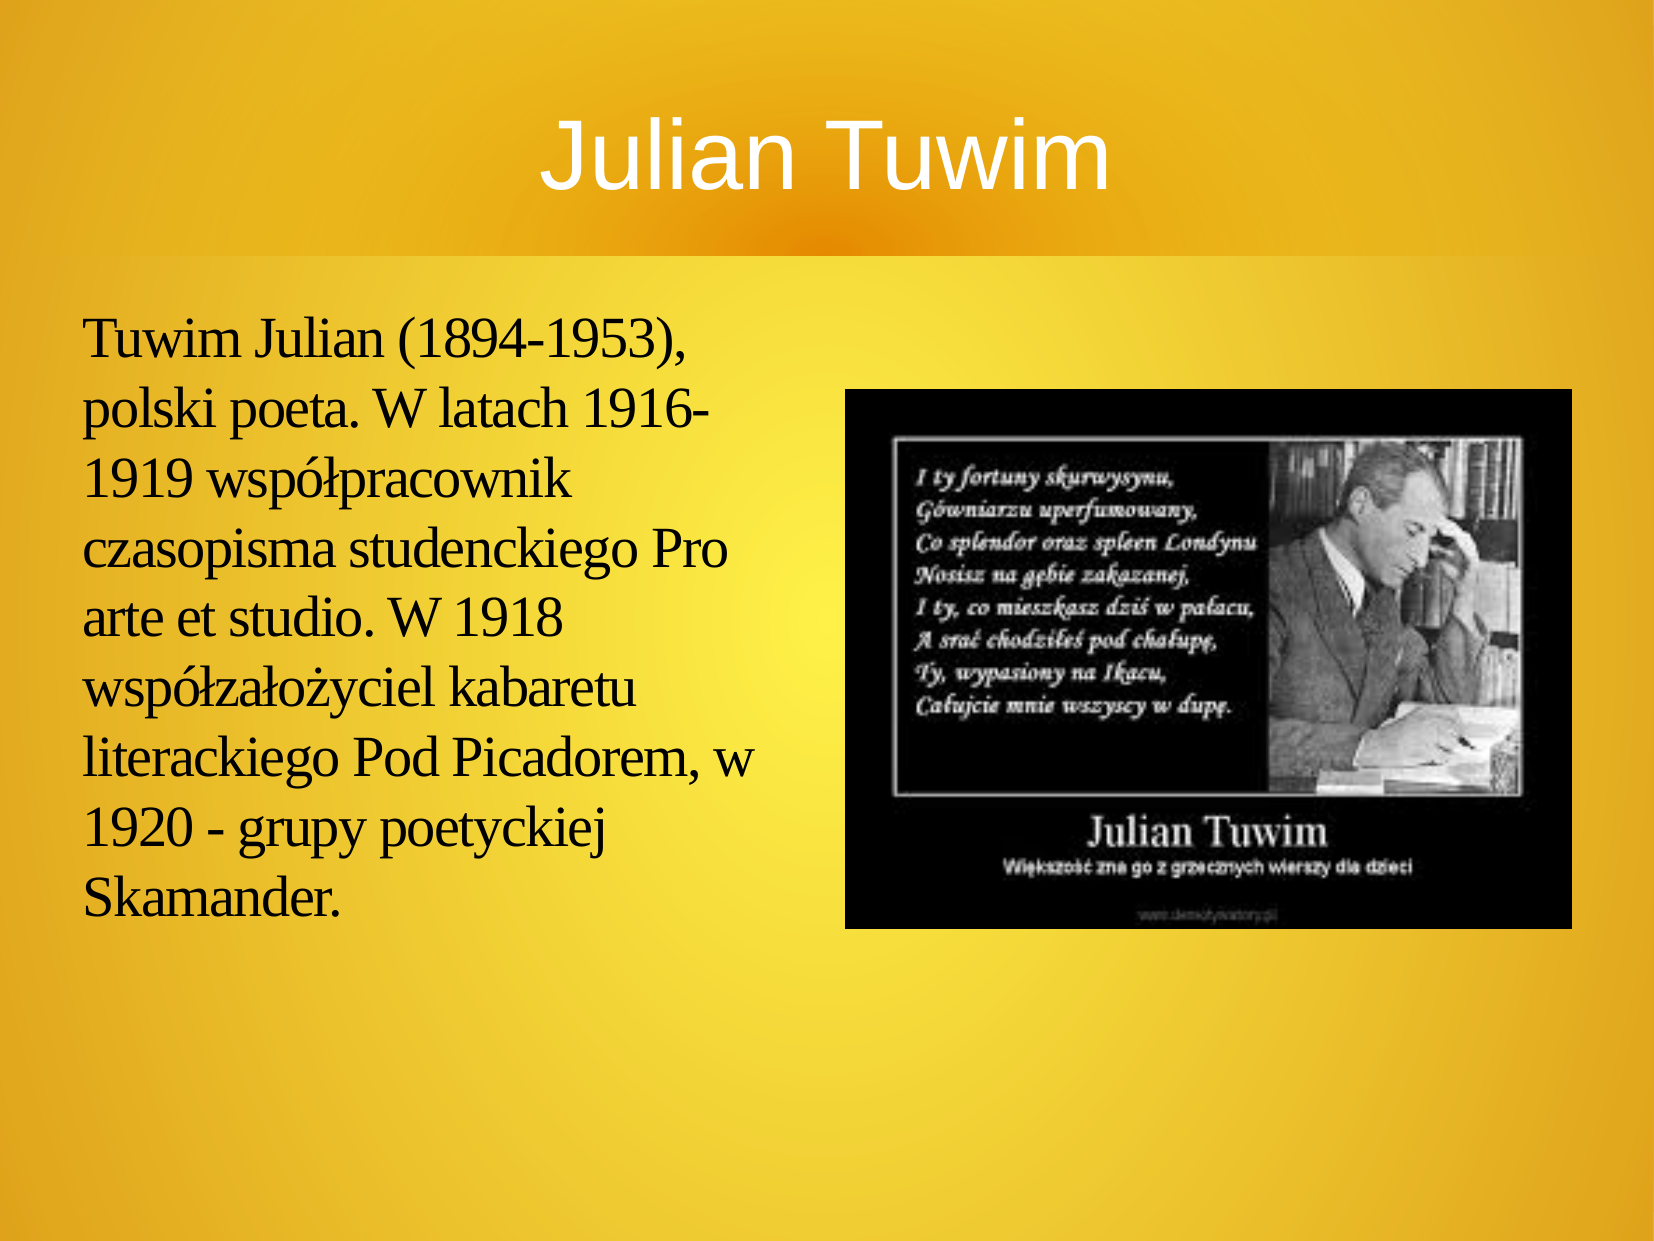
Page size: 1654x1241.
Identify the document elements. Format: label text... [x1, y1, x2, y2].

list Tuwim Julian (1894-1953), polski poeta. W latach 1916-1919 współpracownik czasopisma studenckiego Pro arte et studio. W 1918 współzałożyciel kabaretu literackiego Pod Picadorem, w 1920 - grupy poetyckiej Skamander. [82, 299, 809, 1019]
title Julian Tuwim [82, 47, 1571, 252]
picture [845, 389, 1572, 929]
